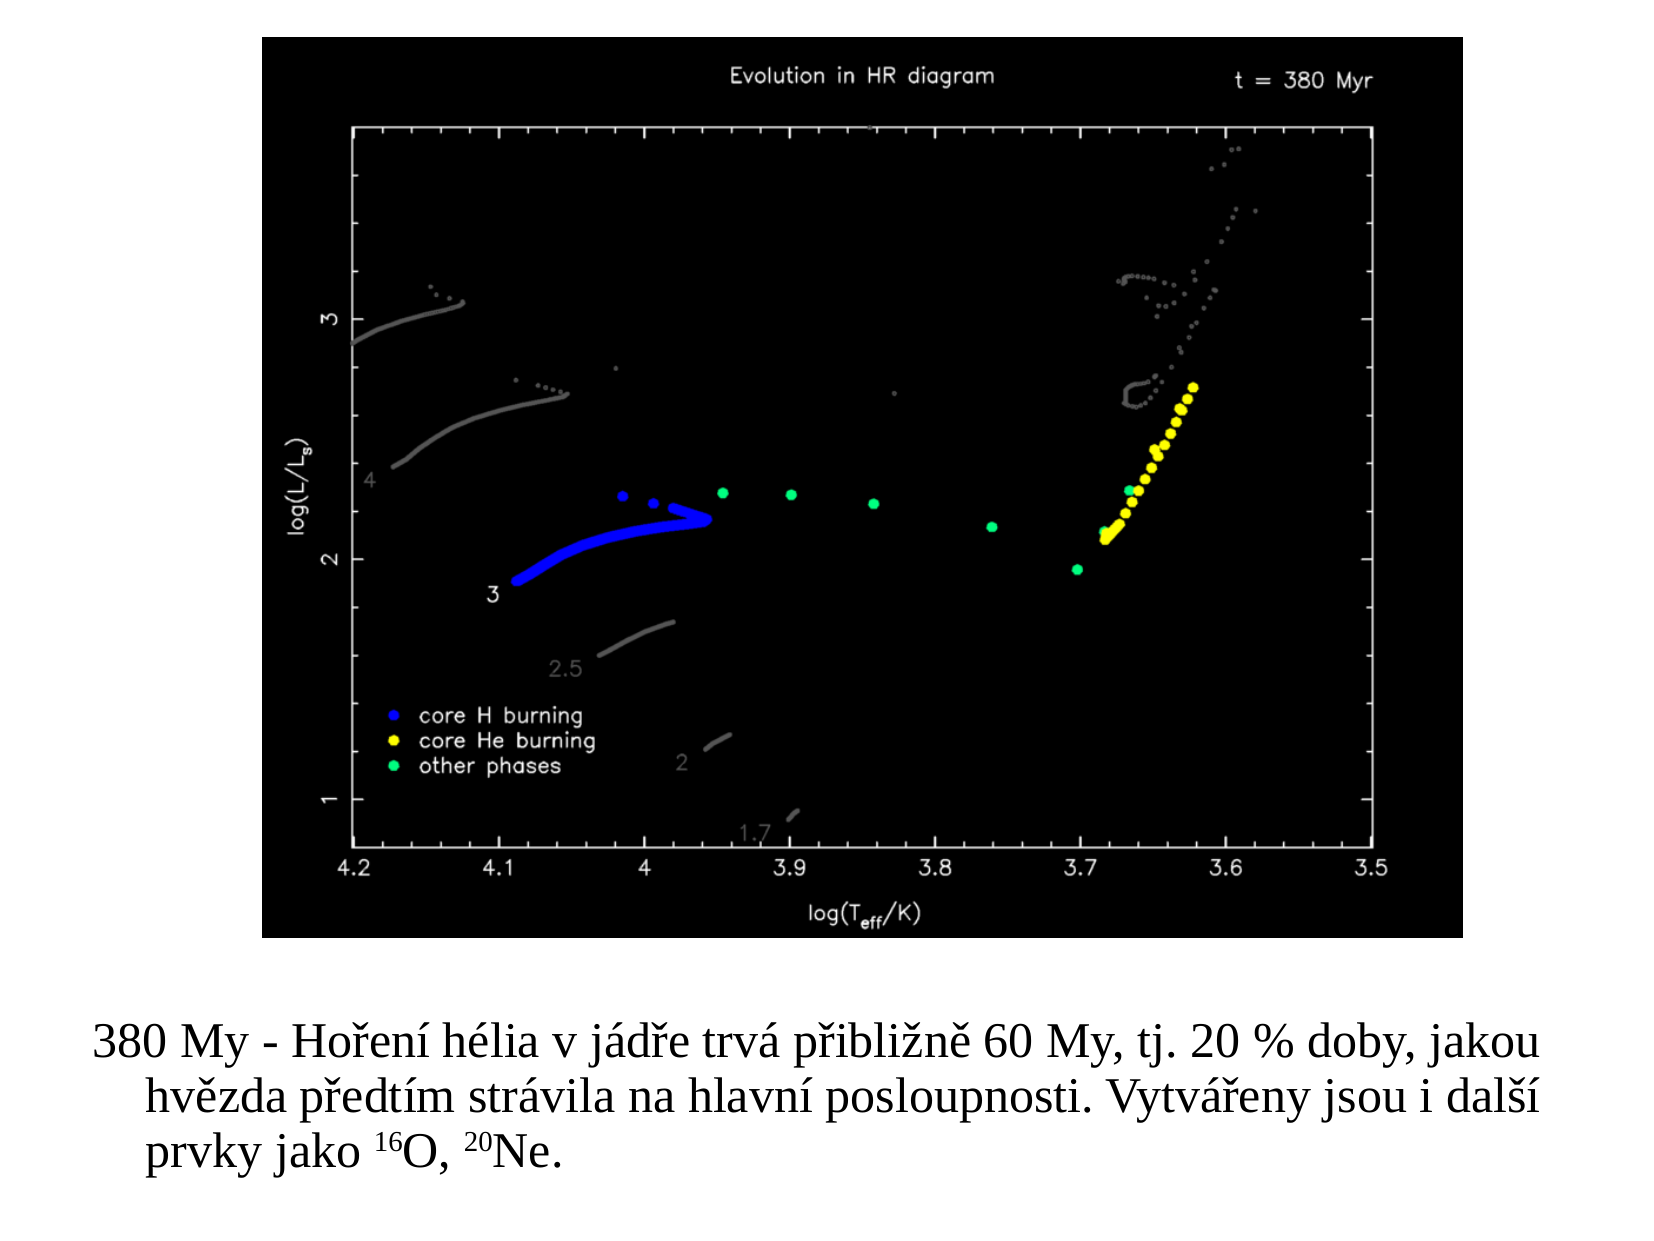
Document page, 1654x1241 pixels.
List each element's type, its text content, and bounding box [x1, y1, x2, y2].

picture [262, 37, 1463, 938]
list 380 My - Hoření hélia v jádře trvá přibližně 60 My, tj. 20 % doby, jakou hvězda předtím strávila na hlavní posloupnosti. Vytvářeny jsou i další prvky jako 16O, 20Ne. [75, 1012, 1564, 1179]
